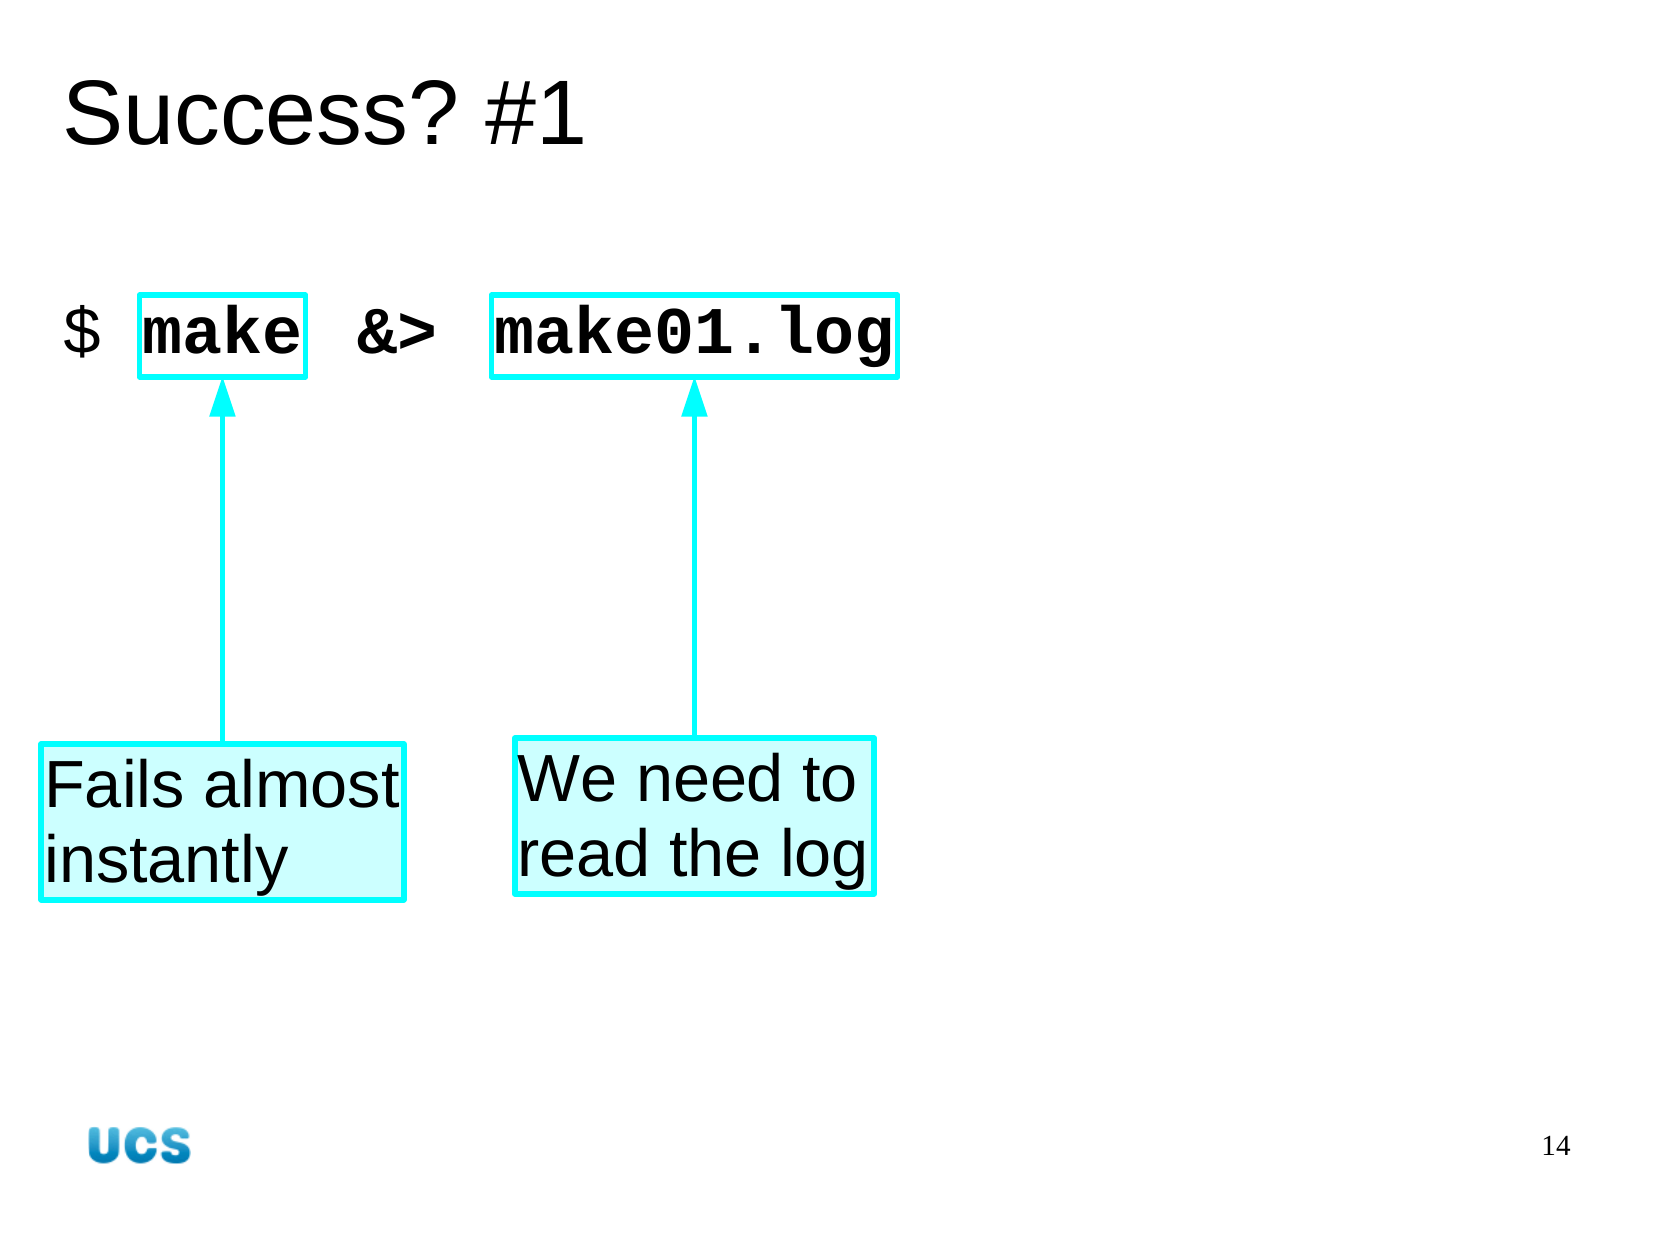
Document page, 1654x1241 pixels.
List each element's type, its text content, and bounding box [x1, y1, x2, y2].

text_box Success? #1 [59, 59, 591, 168]
text_box We need to read the log [514, 738, 875, 894]
text_box make01.log [491, 295, 898, 377]
picture [88, 1126, 191, 1165]
text_box make [139, 295, 306, 377]
text_box $ [59, 295, 106, 377]
text_box Fails almost instantly [41, 744, 404, 900]
text_box &> [354, 295, 441, 377]
